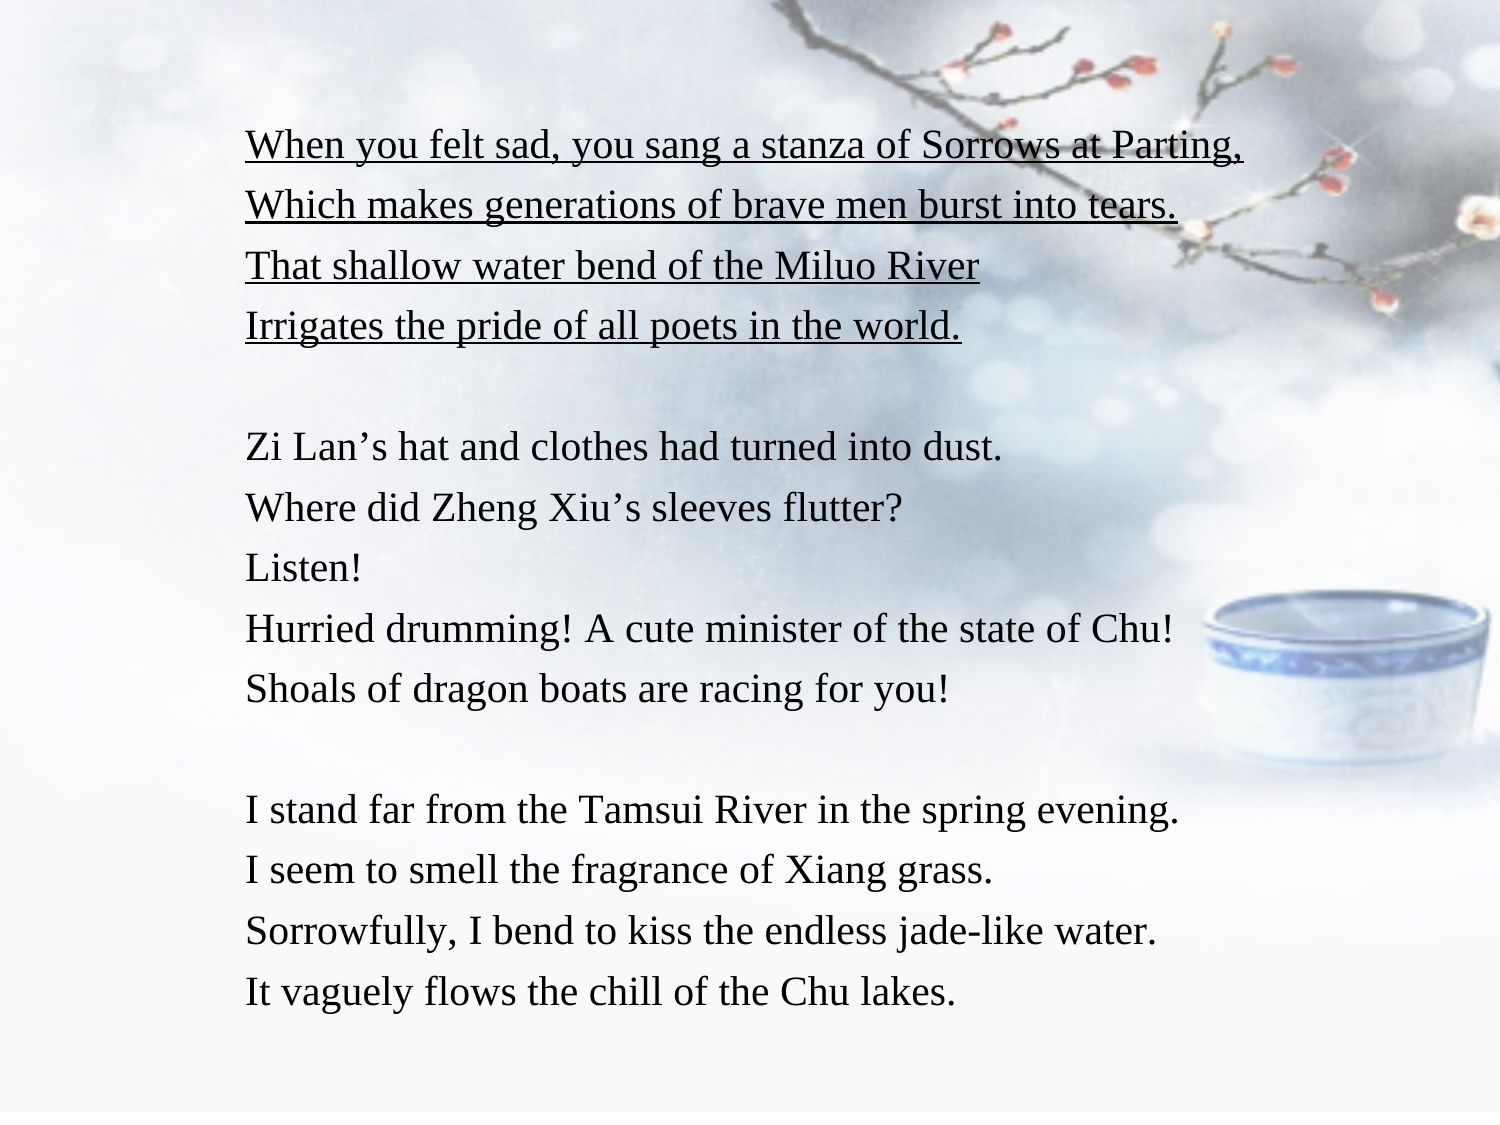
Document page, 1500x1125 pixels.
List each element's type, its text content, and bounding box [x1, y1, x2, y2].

picture [0, 0, 1500, 1125]
list When you felt sad, you sang a stanza of Sorrows at Parting, Which makes generations of brave men burst into tears. That shallow water bend of the Miluo River Irrigates the pride of all poets in the world. Zi Lan’s hat and clothes had turned into dust. Where did Zheng Xiu’s sleeves flutter? Listen! Hurried drumming! A cute minister of the state of Chu! Shoals of dragon boats are racing for you! I stand far from the Tamsui River in the spring evening. I seem to smell the fragrance of Xiang grass. Sorrowfully, I bend to kiss the endless jade-like water. It vaguely flows the chill of the Chu lakes. [230, 109, 1447, 1125]
